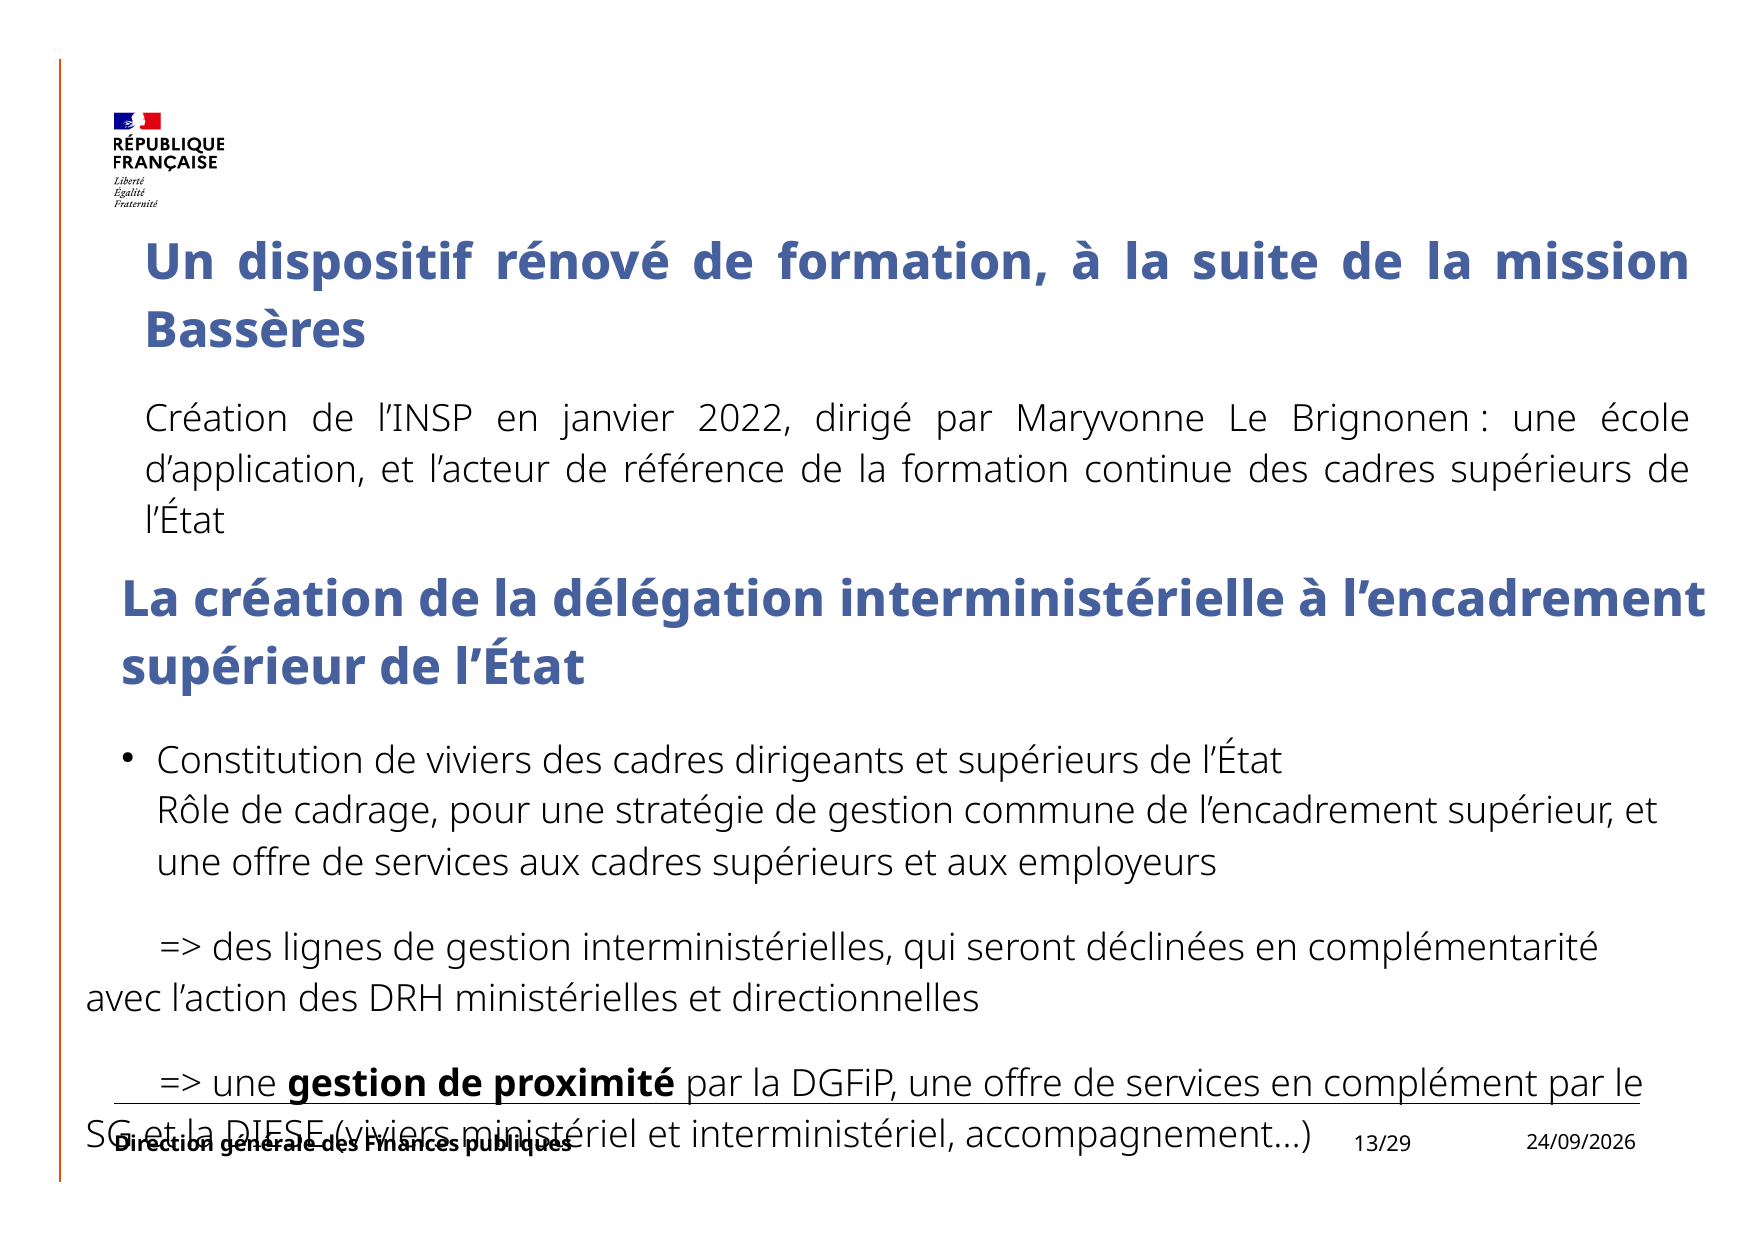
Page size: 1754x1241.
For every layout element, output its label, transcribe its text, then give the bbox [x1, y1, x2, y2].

text_box Un dispositif rénové de formation, à la suite de la mission Bassères Création de l’INSP en janvier 2022, dirigé par Maryvonne Le Brignonen : une école d’application, et l’acteur de référence de la formation continue des cadres supérieurs de l’État [59, 218, 1707, 558]
text_box La création de la délégation interministérielle à l’encadrement supérieur de l’État Constitution de viviers des cadres dirigeants et supérieurs de l’État Rôle de cadrage, pour une stratégie de gestion commune de l’encadrement supérieur, et une offre de services aux cadres supérieurs et aux employeurs => des lignes de gestion interministérielles, qui seront déclinées en complémentarité avec l’action des DRH ministérielles et directionnelles => une gestion de proximité par la DGFiP, une offre de services en complément par le SG et la DIESE (viviers ministériel et interministériel, accompagnement…) [70, 555, 1725, 1160]
picture [114, 112, 225, 207]
